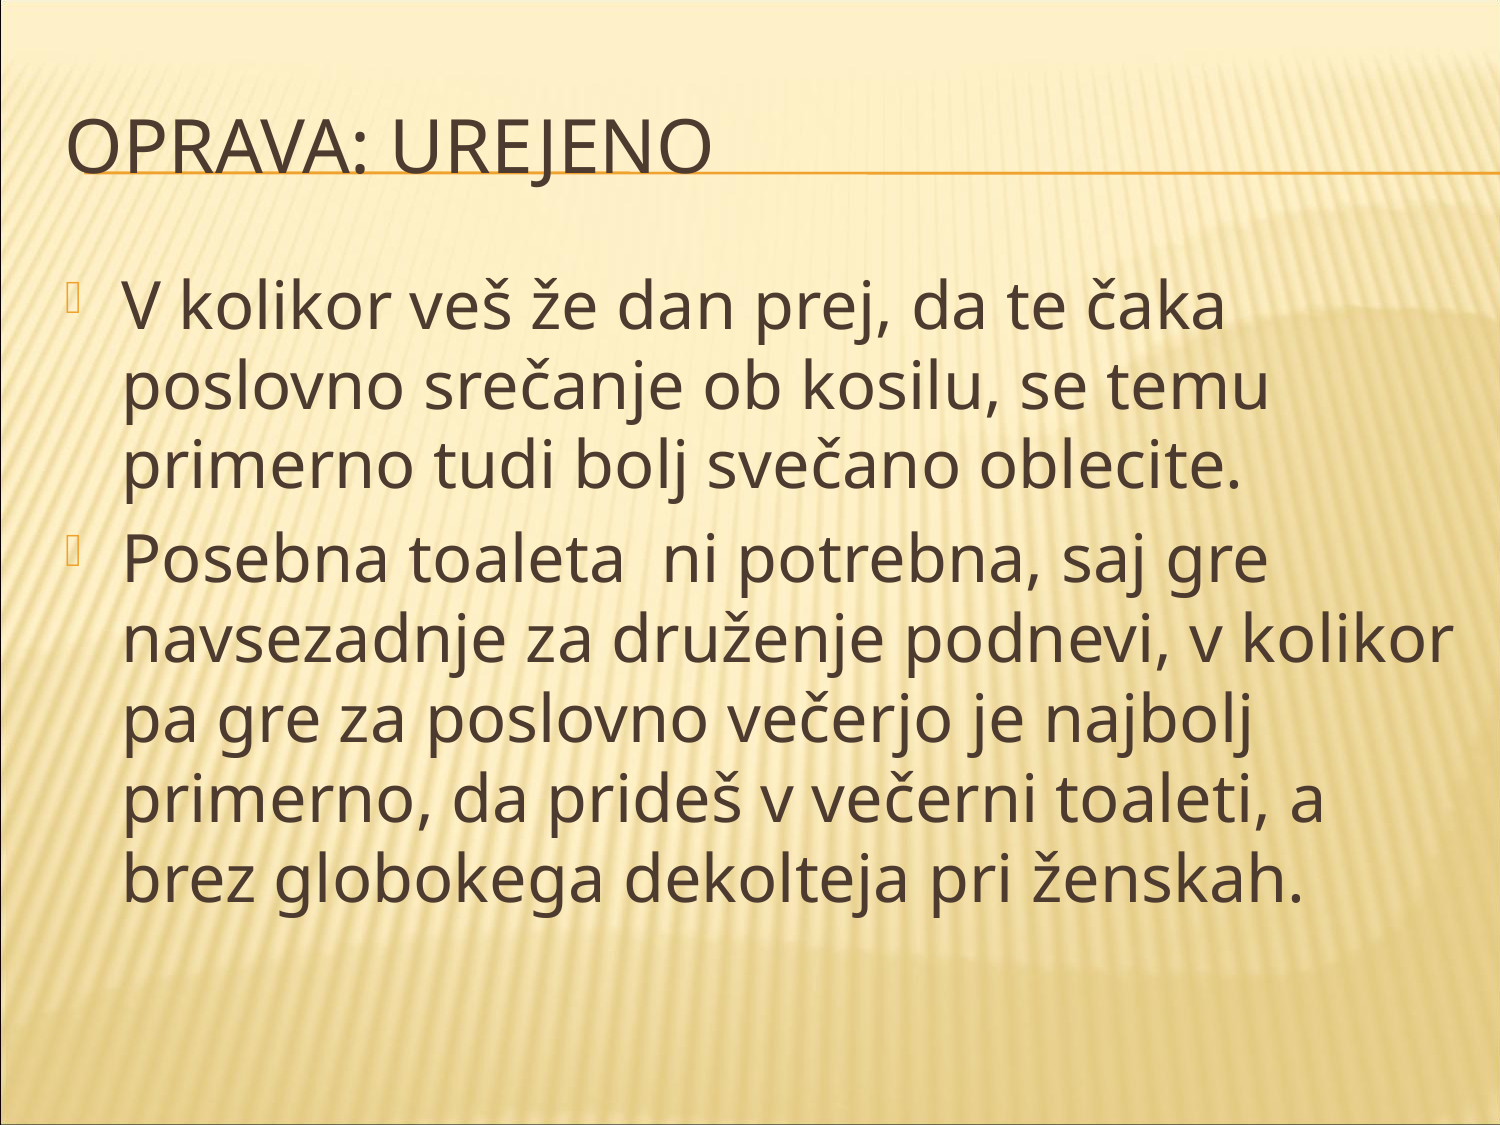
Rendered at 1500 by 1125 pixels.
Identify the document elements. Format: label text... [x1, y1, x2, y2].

picture [0, 0, 1500, 1125]
list V kolikor veš že dan prej, da te čaka poslovno srečanje ob kosilu, se temu primerno tudi bolj svečano oblecite. Posebna toaleta ni potrebna, saj gre navsezadnje za druženje podnevi, v kolikor pa gre za poslovno večerjo je najbolj primerno, da prideš v večerni toaleti, a brez globokega dekolteja pri ženskah. [50, 254, 1475, 998]
title Oprava: urejeno [50, 75, 1475, 213]
